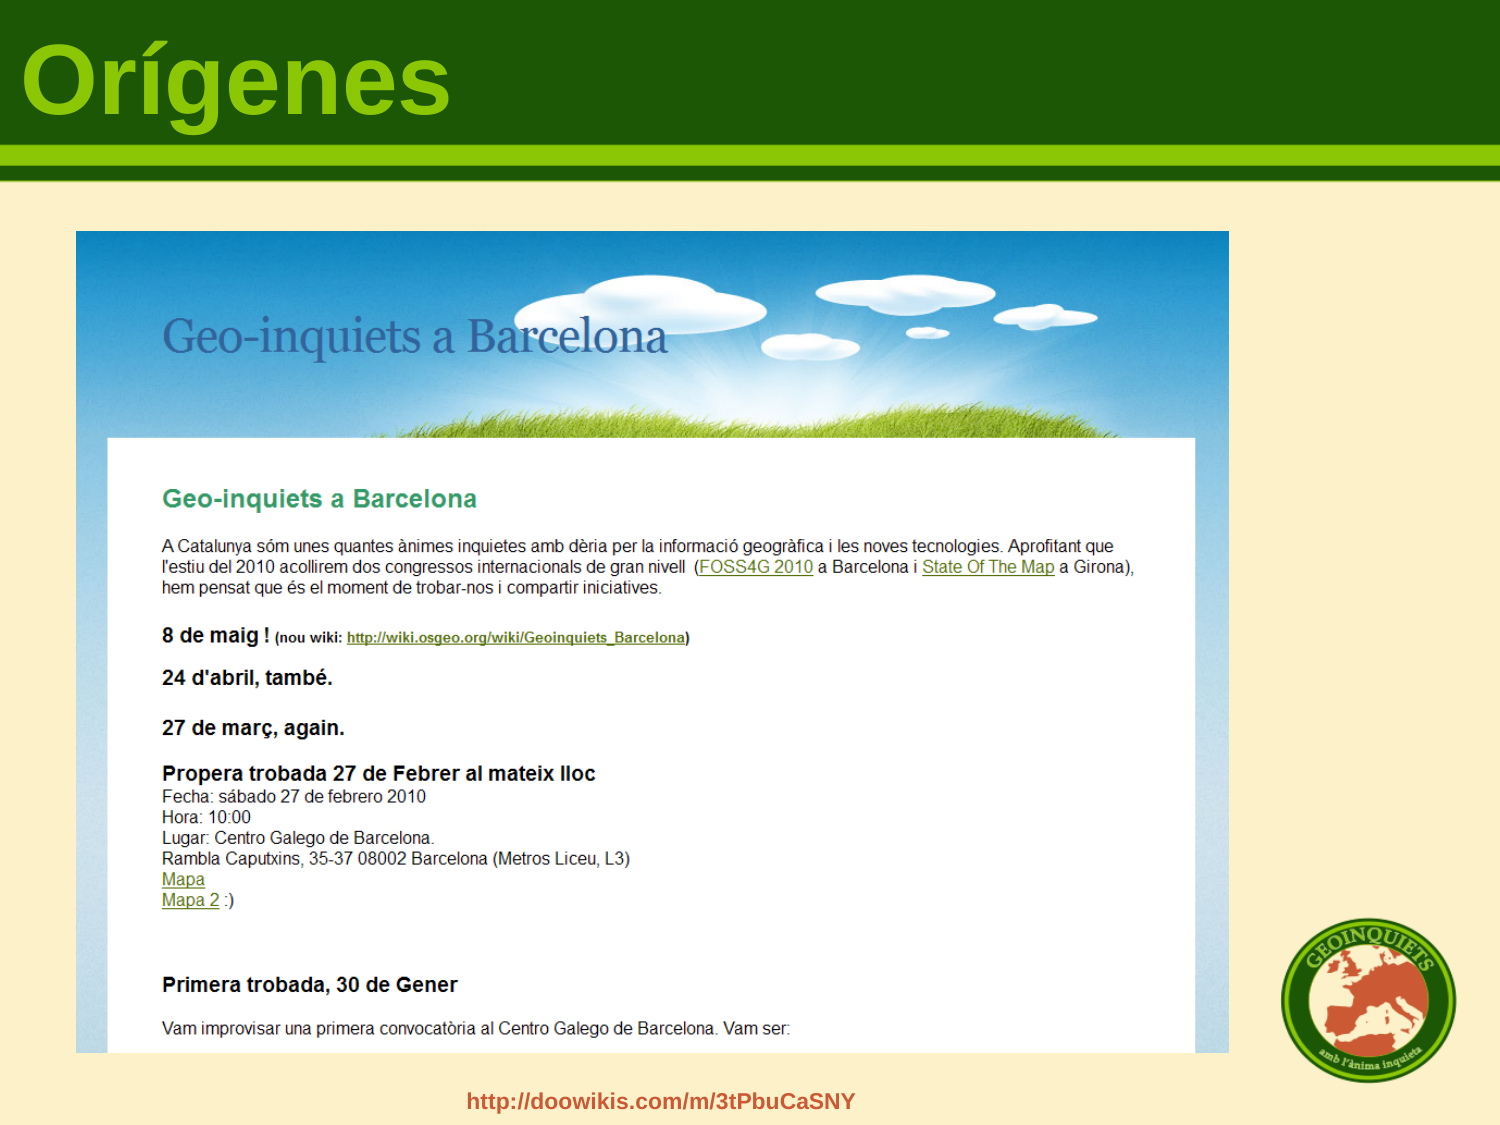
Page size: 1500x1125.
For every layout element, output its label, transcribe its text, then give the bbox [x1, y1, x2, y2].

picture [0, 0, 1500, 1125]
text_box Orígenes [5, 7, 1500, 143]
text_box http://doowikis.com/m/3tPbuCaSNY [324, 1079, 999, 1125]
